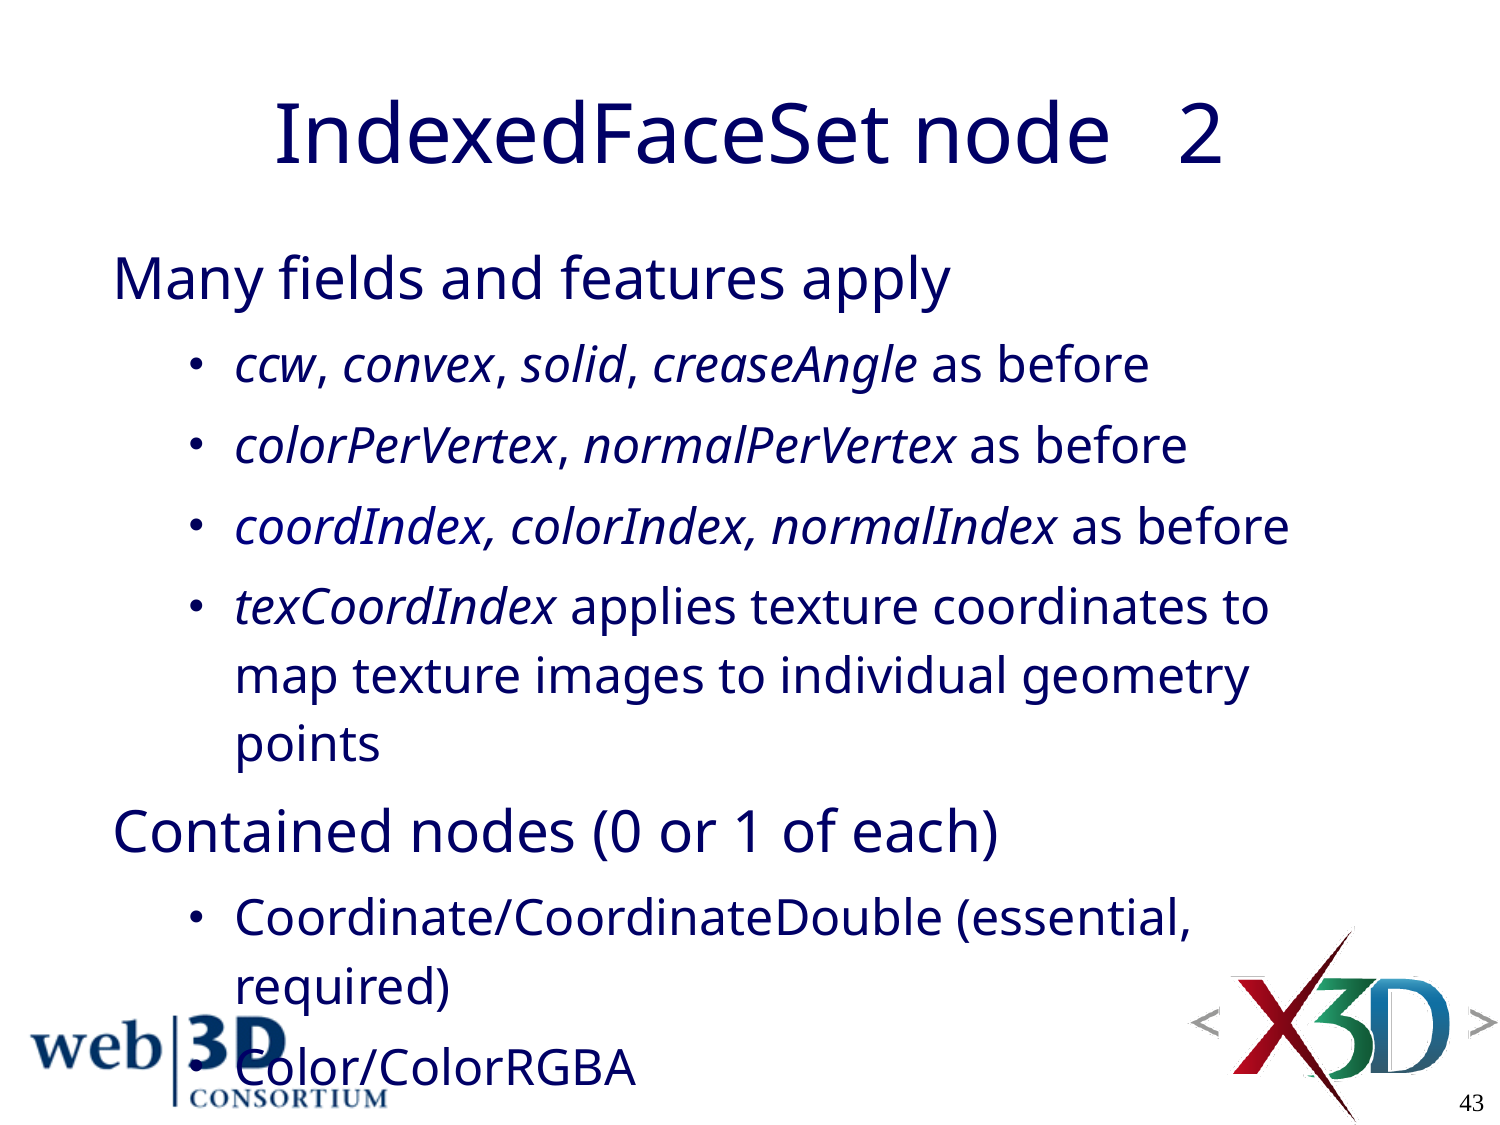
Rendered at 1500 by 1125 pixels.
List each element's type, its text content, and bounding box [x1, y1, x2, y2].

picture [1187, 926, 1500, 1125]
list Many fields and features apply ccw, convex, solid, creaseAngle as before colorPerVertex, normalPerVertex as before coordIndex, colorIndex, normalIndex as before texCoordIndex applies texture coordinates to map texture images to individual geometry points Contained nodes (0 or 1 of each) Coordinate/CoordinateDouble (essential, required) Color/ColorRGBA Normal, TextureCoordinate [112, 237, 1388, 986]
picture [12, 998, 413, 1118]
title IndexedFaceSet node 2 [112, 37, 1388, 226]
